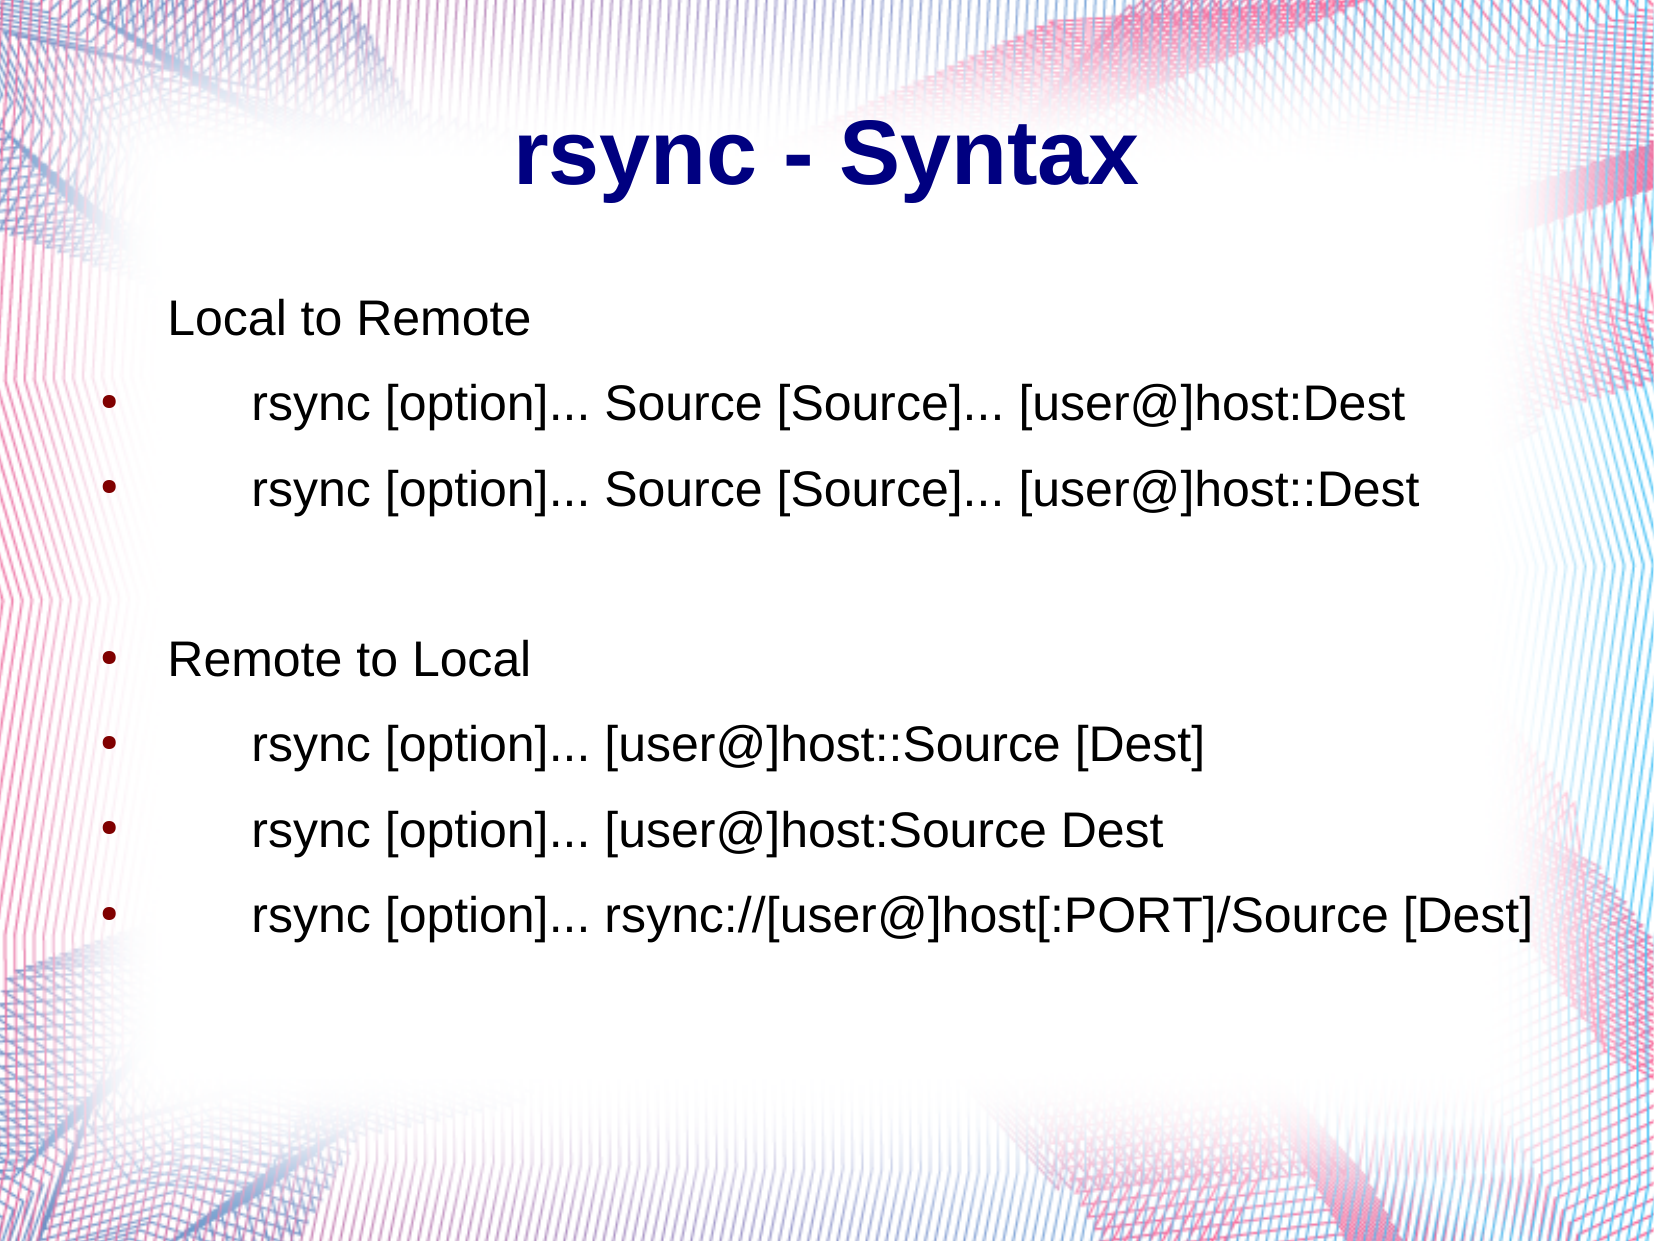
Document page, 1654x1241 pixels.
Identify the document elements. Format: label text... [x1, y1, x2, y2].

picture [0, 0, 1654, 1241]
list Local to Remote rsync [option]... Source [Source]... [user@]host:Dest rsync [option]... Source [Source]... [user@]host::Dest Remote to Local rsync [option]... [user@]host::Source [Dest] rsync [option]... [user@]host:Source Dest rsync [option]... rsync://[user@]host[:PORT]/Source [Dest] [82, 290, 1571, 1106]
title rsync - Syntax [82, 56, 1571, 250]
